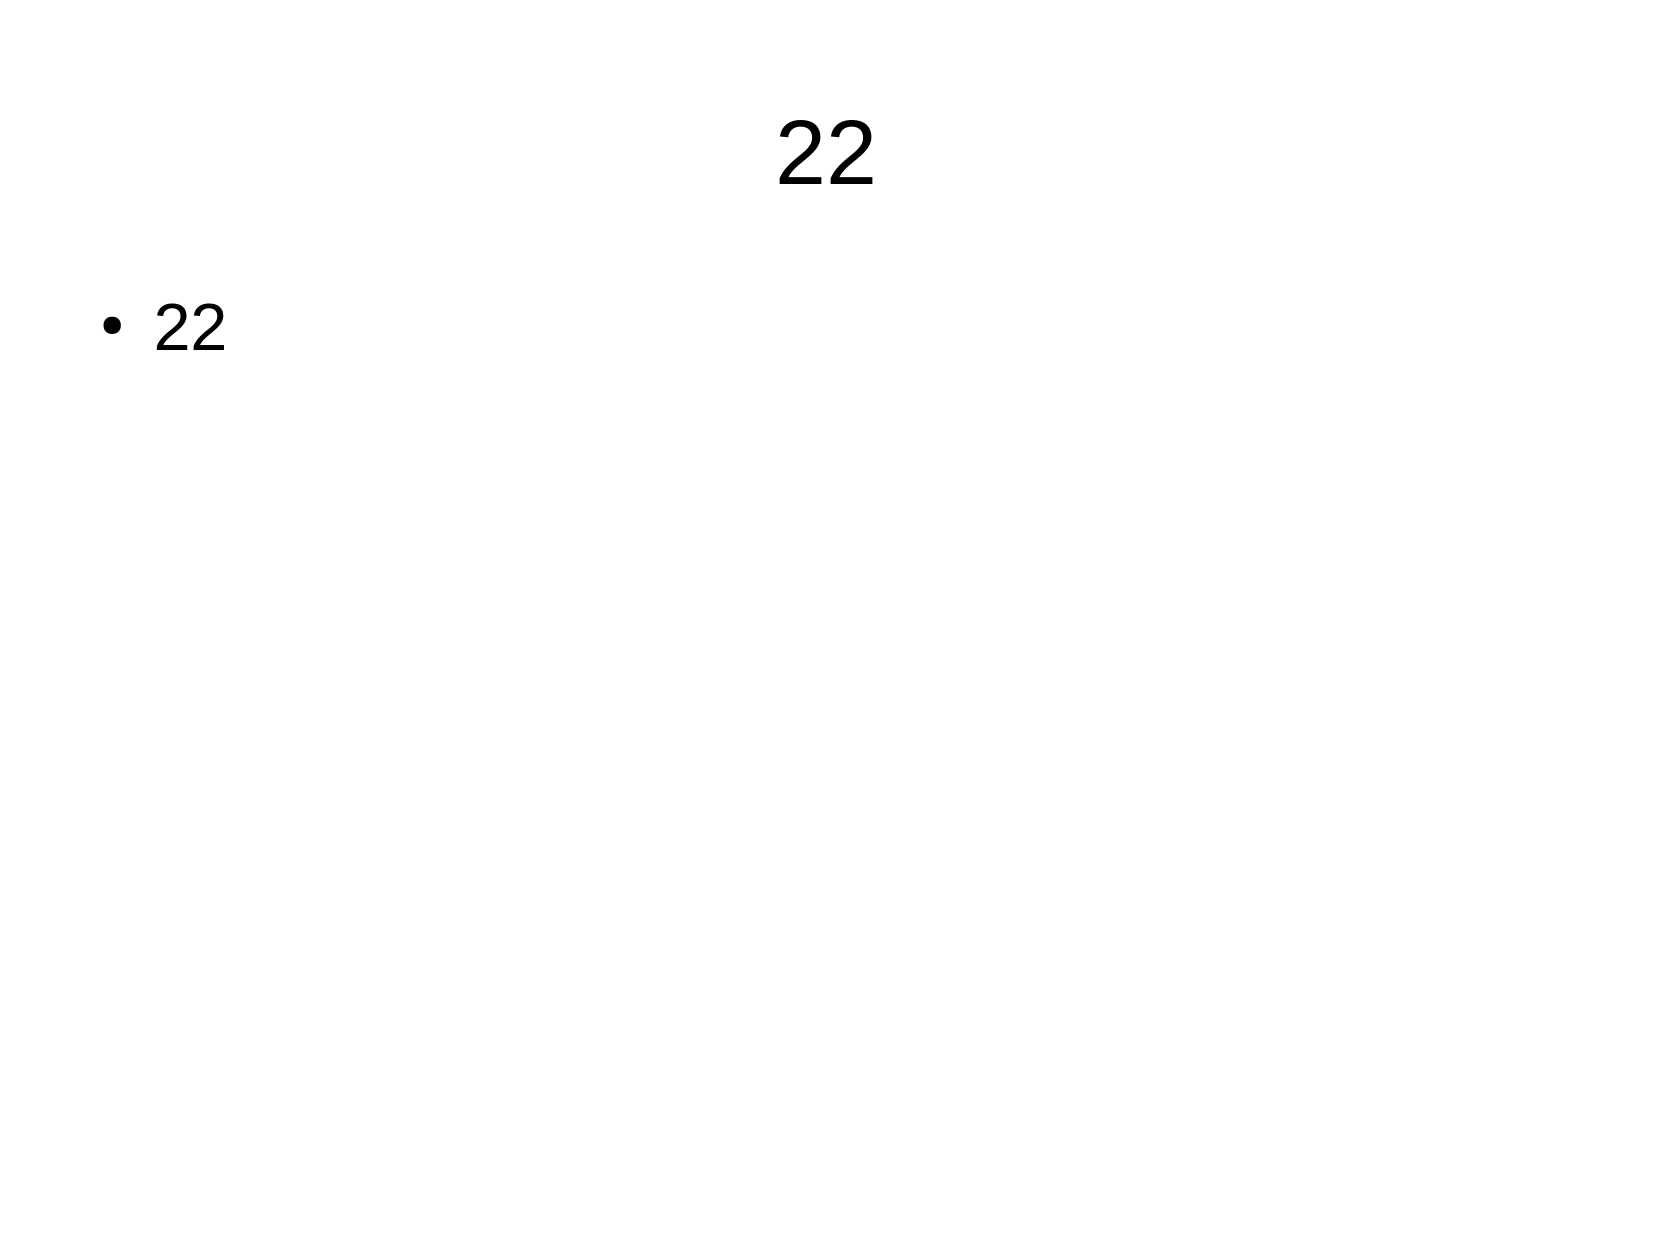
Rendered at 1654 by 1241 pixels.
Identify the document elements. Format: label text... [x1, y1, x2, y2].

title <number> [82, 49, 1571, 257]
list <number> [82, 290, 1571, 1109]
